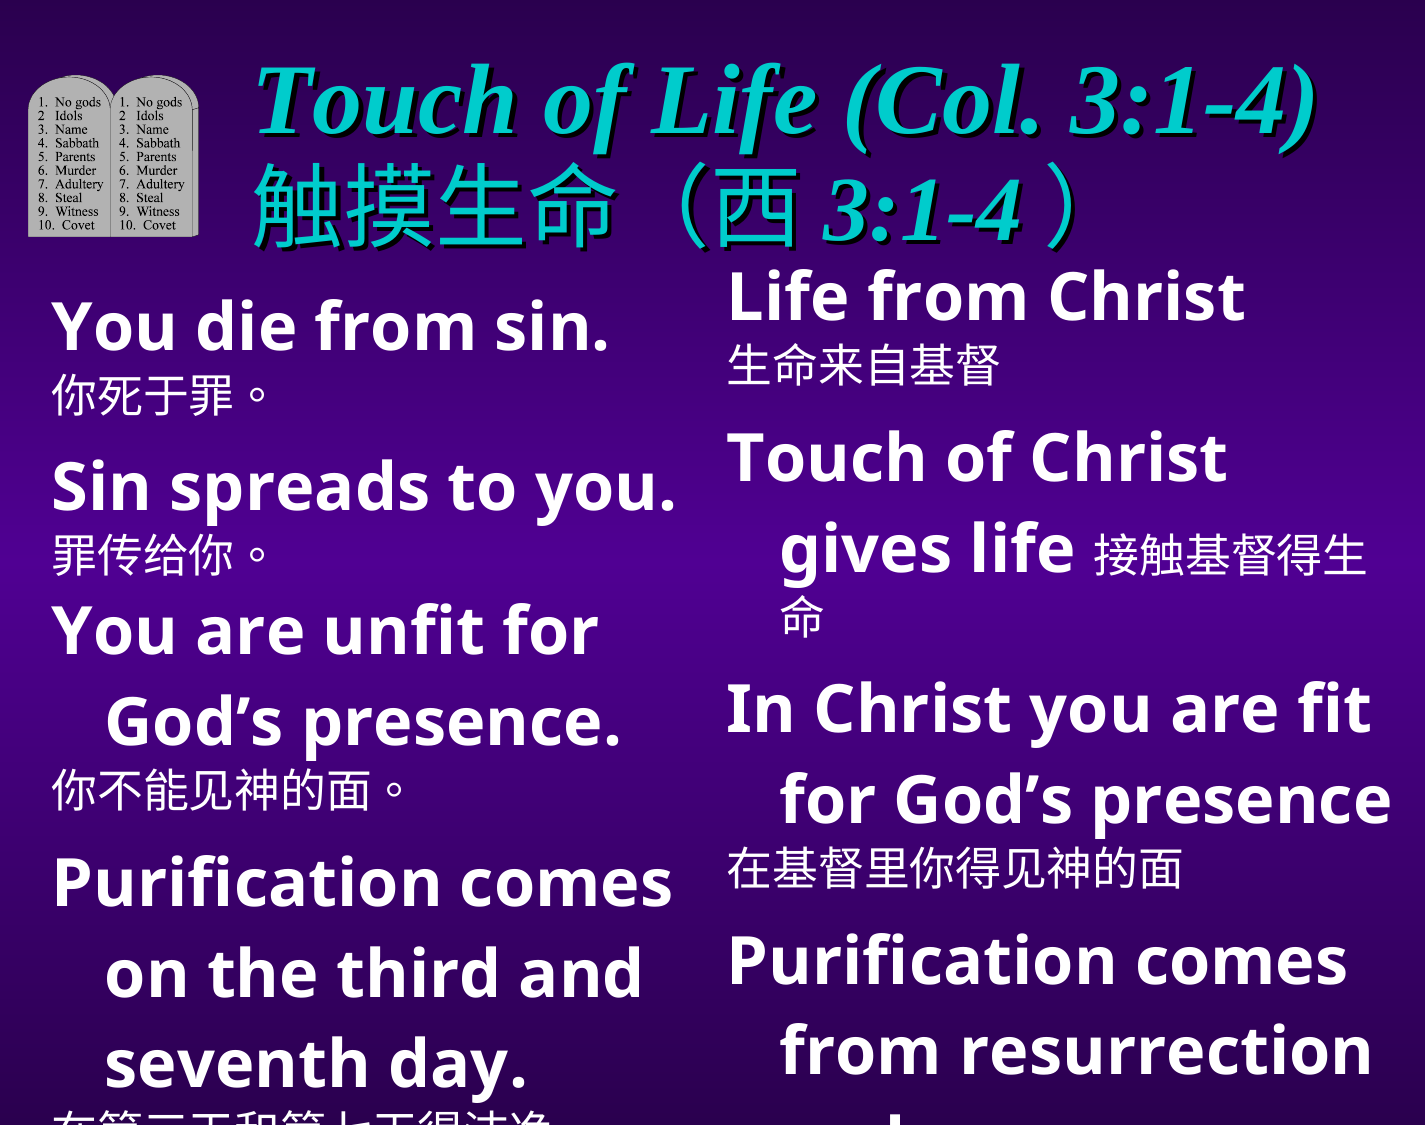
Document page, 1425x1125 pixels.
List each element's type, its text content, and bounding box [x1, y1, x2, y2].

title Touch of Life (Col. 3:1-4) 触摸生命（西3:1-4） [237, 35, 1388, 271]
list You die from sin. 你死于罪。 Sin spreads to you. 罪传给你。 You are unfit for God’s presence. 你不能见神的面。 Purification comes on the third and seventh day. 在第三天和第七天得洁净 [37, 271, 713, 1107]
list Life from Christ 生命来自基督 Touch of Christ gives life接触基督得生命 In Christ you are fit for God’s presence 在基督里你得见神的面 Purification comes from resurrection and consummation 洁净来自复活和最终的完全 [712, 242, 1425, 1125]
